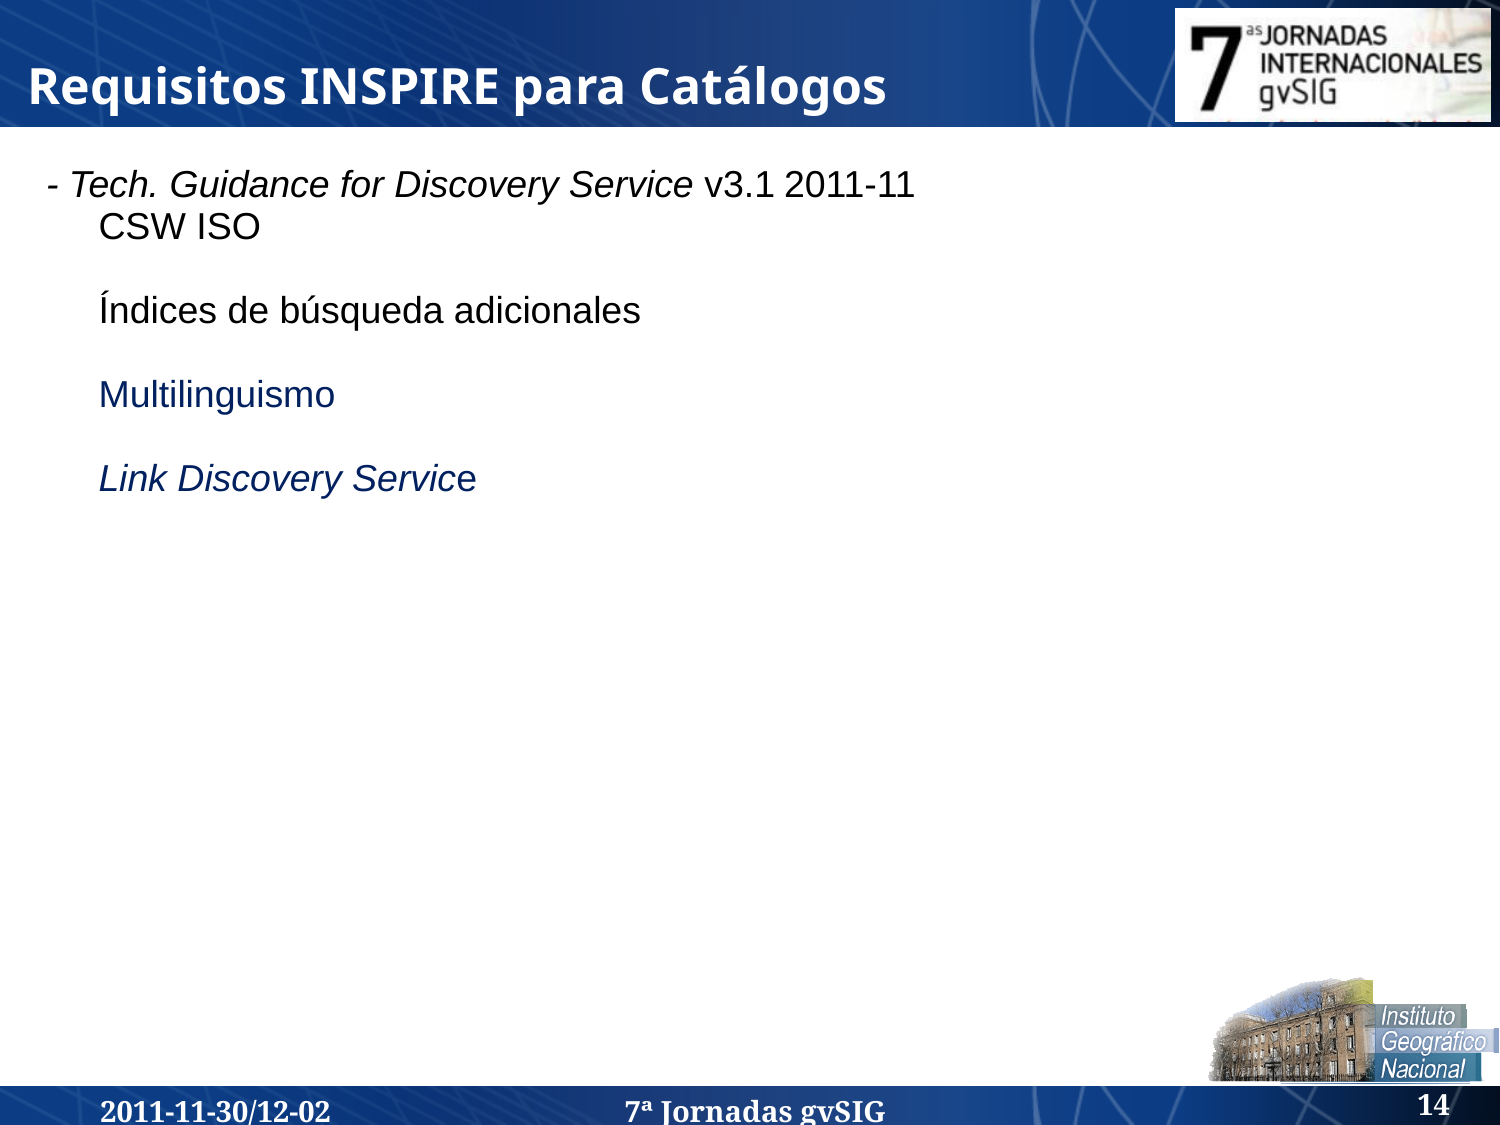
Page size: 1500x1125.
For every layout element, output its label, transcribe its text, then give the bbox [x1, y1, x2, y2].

text_box - Tech. Guidance for Discovery Service v3.1 2011-11 CSW ISO Índices de búsqueda adicionales Multilinguismo Link Discovery Service [31, 156, 1465, 973]
text_box Requisitos INSPIRE para Catálogos [0, 43, 1275, 107]
picture [0, 0, 1500, 127]
picture [0, 968, 1500, 1125]
